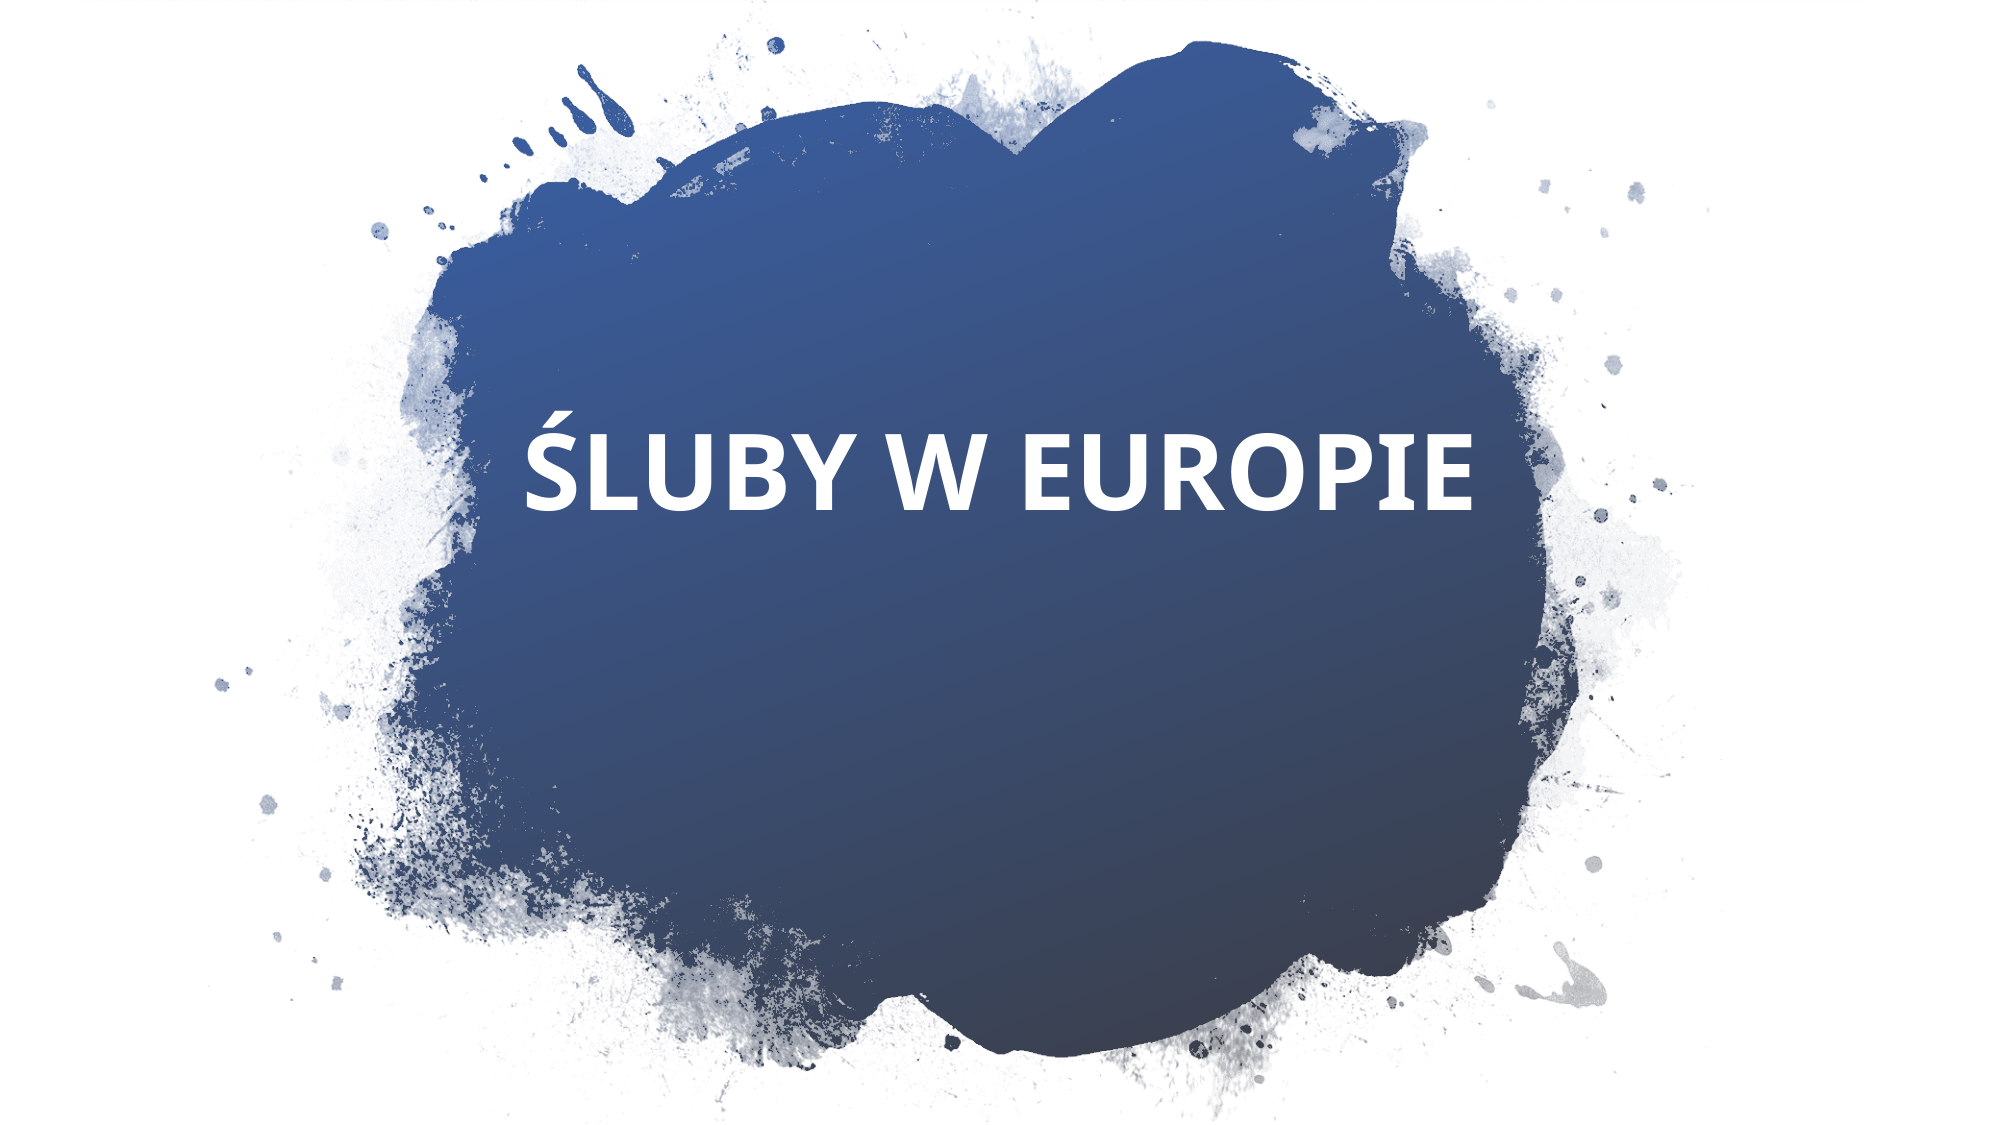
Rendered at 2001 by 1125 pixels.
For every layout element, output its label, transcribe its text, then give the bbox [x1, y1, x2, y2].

picture [0, 0, 2000, 1125]
title ŚLUBY W EUROPIE [499, 335, 1502, 669]
